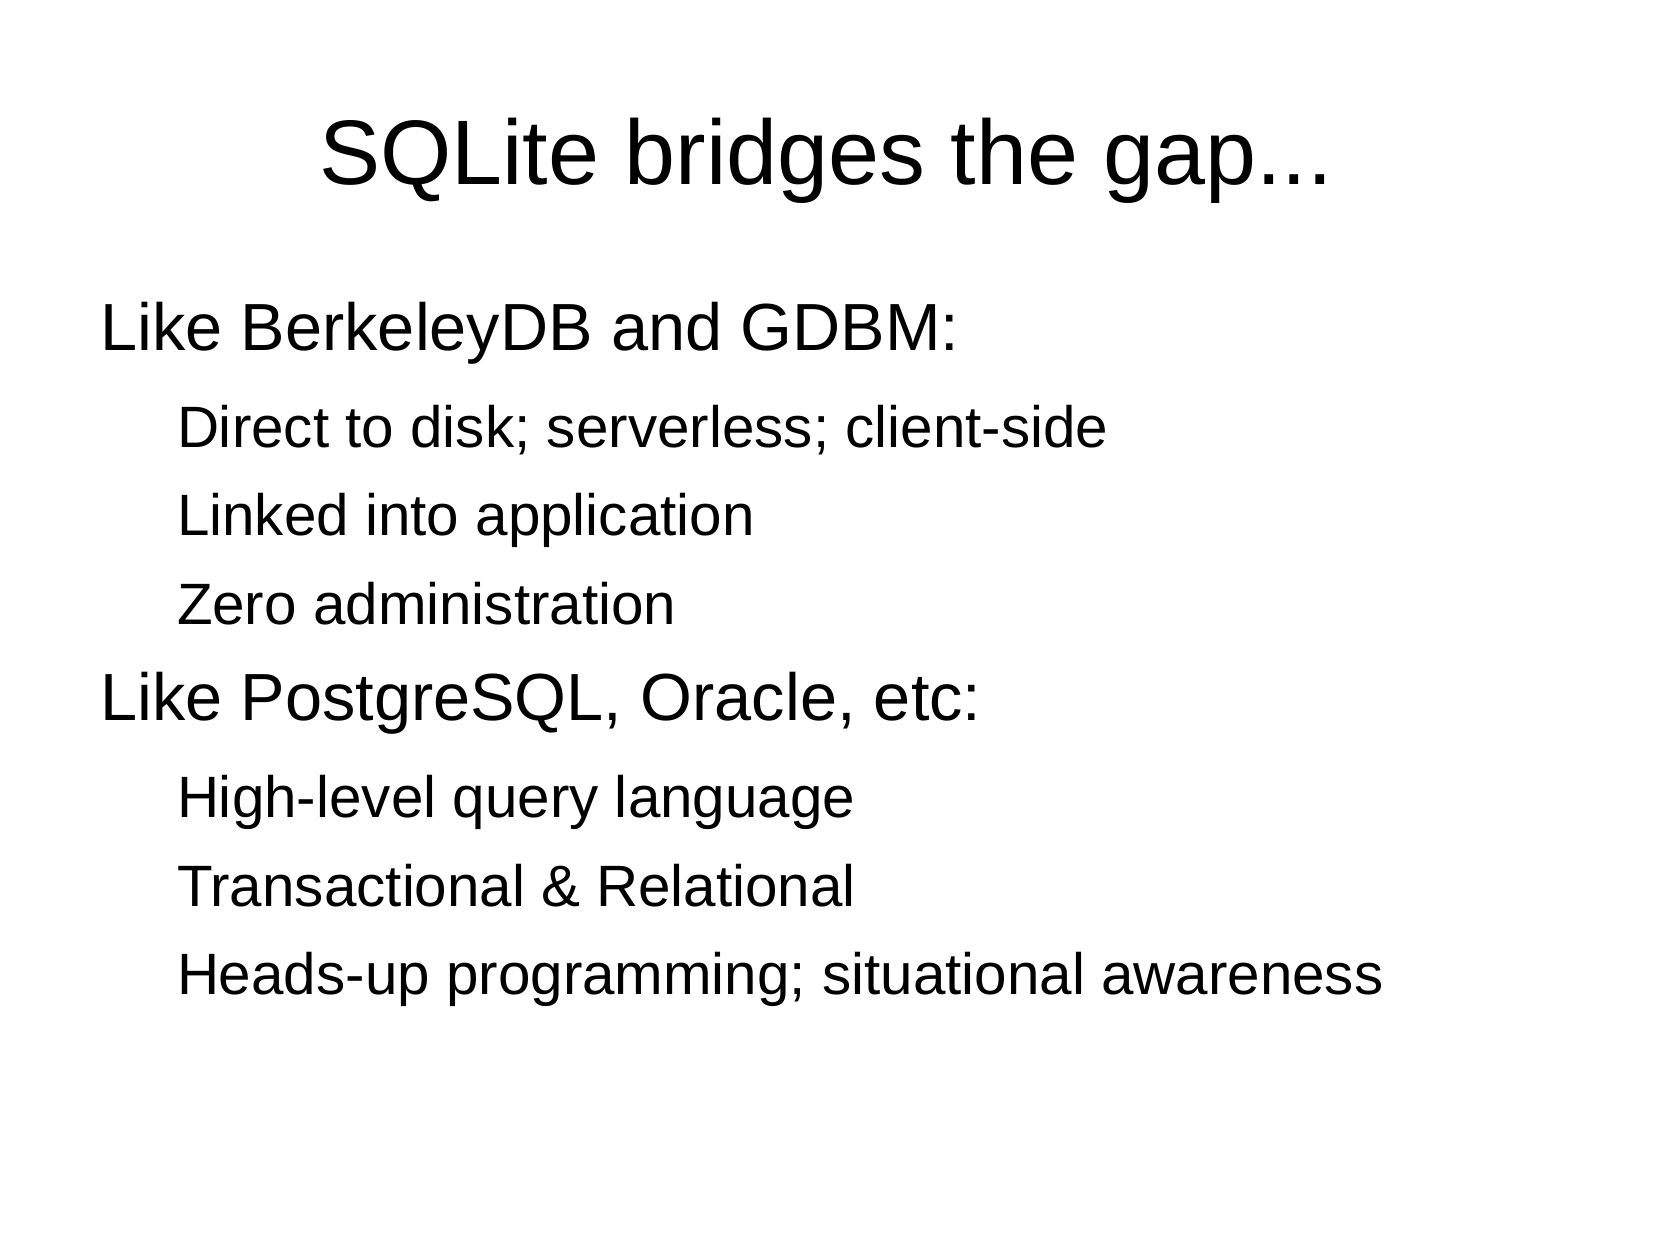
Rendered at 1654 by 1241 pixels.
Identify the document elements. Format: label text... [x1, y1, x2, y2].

title SQLite bridges the gap... [82, 49, 1571, 257]
list Like BerkeleyDB and GDBM: Direct to disk; serverless; client-side Linked into application Zero administration Like PostgreSQL, Oracle, etc: High-level query language Transactional & Relational Heads-up programming; situational awareness [82, 290, 1571, 1109]
